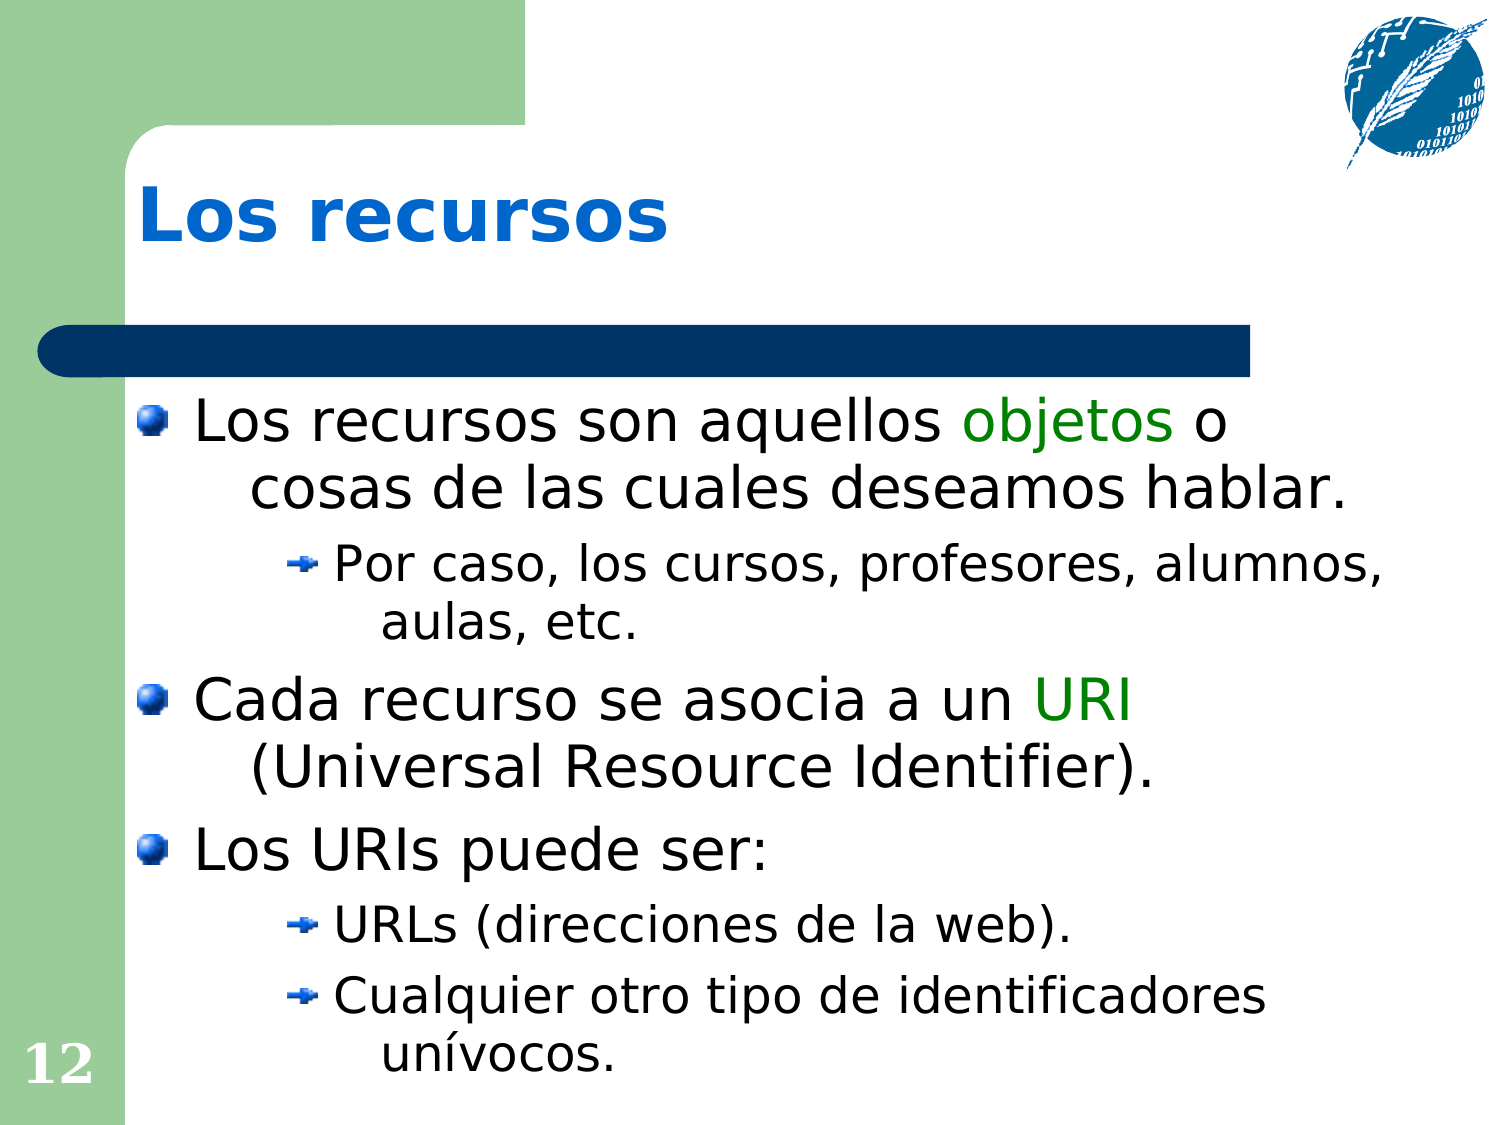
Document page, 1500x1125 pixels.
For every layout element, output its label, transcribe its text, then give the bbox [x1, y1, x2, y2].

title Los recursos [136, 135, 1413, 302]
picture [1427, 138, 1431, 148]
picture [1433, 139, 1440, 147]
picture [1436, 127, 1450, 136]
picture [1416, 140, 1425, 149]
list Los recursos son aquellos objetos o cosas de las cuales deseamos hablar. Por caso, los cursos, profesores, alumnos, aulas, etc. Cada recurso se asocia a un URI (Universal Resource Identifier). Los URIs puede ser: URLs (direcciones de la web). Cualquier otro tipo de identificadores unívocos. [137, 387, 1400, 1090]
picture [1341, 15, 1487, 172]
